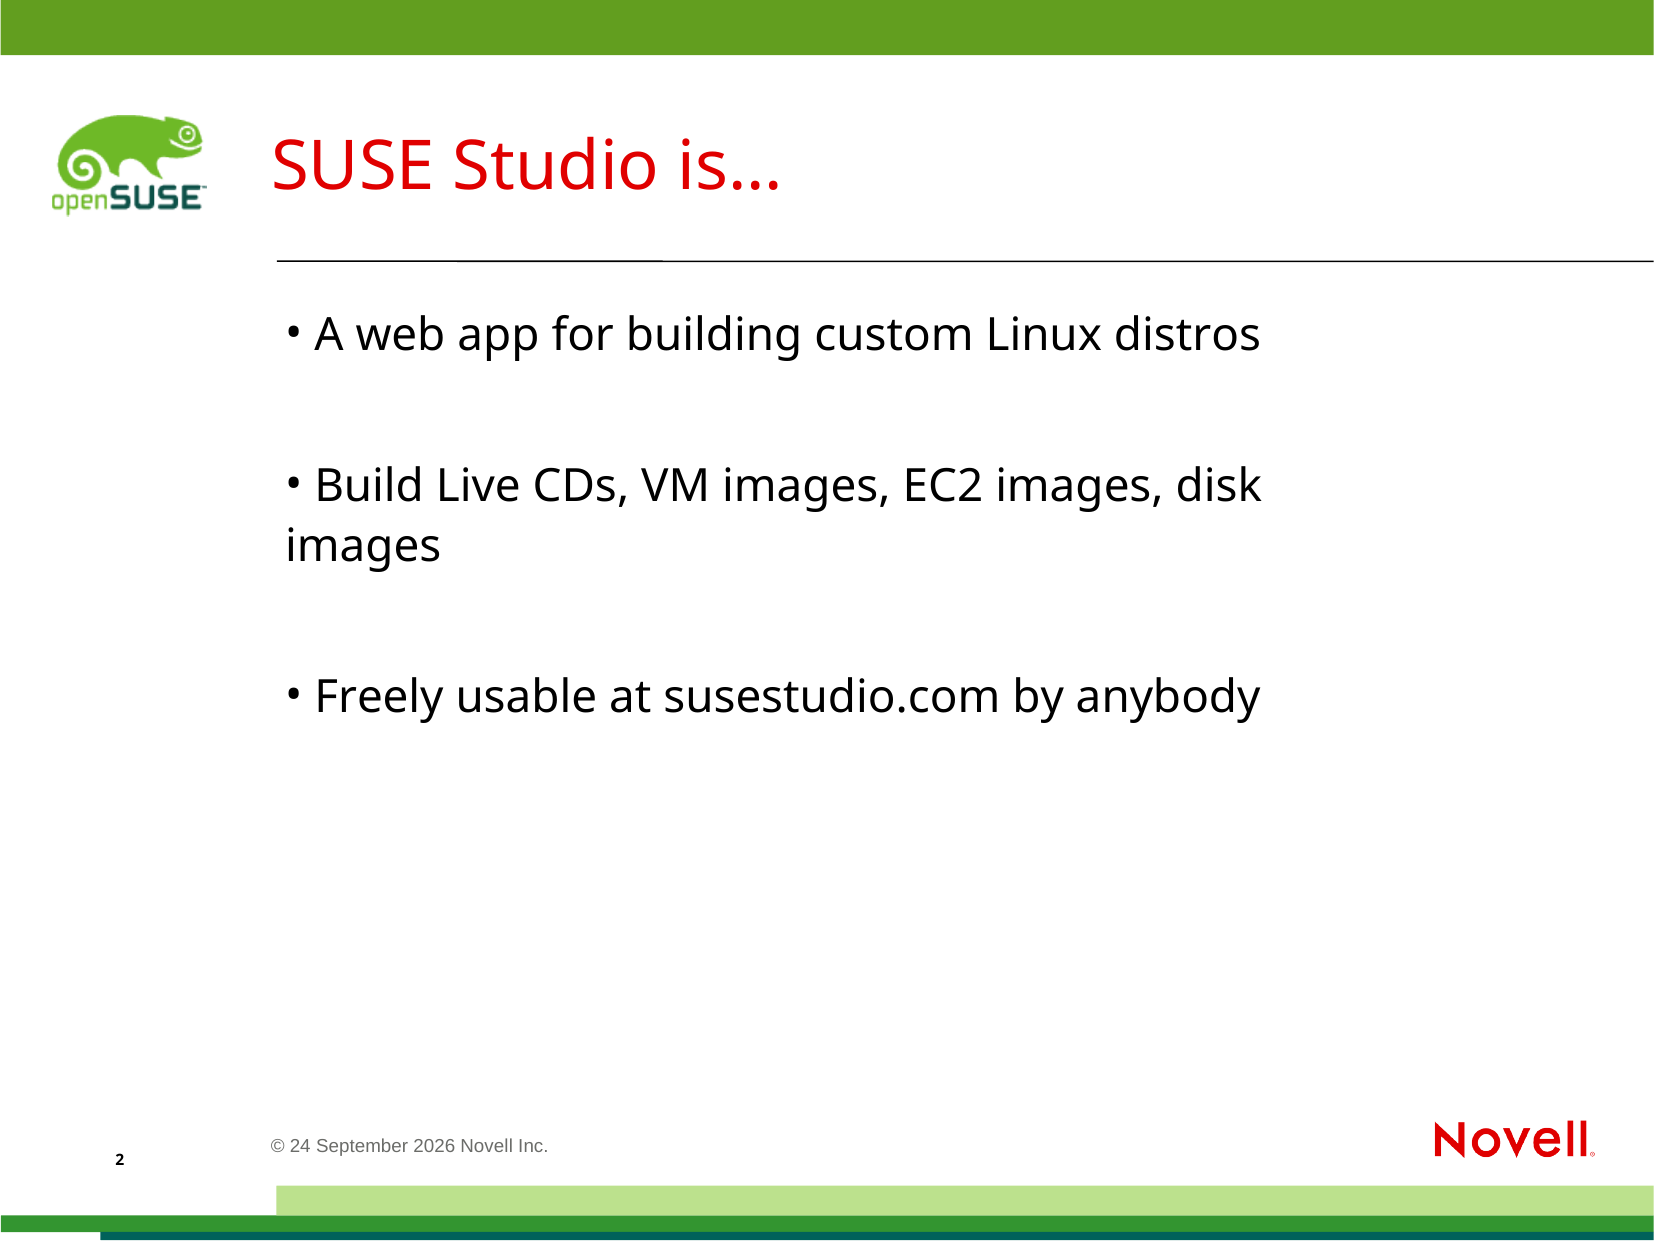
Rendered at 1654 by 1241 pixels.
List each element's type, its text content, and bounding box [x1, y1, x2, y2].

title SUSE Studio is... [271, 67, 1553, 263]
picture [1427, 1114, 1601, 1164]
list A web app for building custom Linux distros Build Live CDs, VM images, EC2 images, disk images Freely usable at susestudio.com by anybody [270, 294, 1418, 1097]
picture [52, 115, 207, 217]
